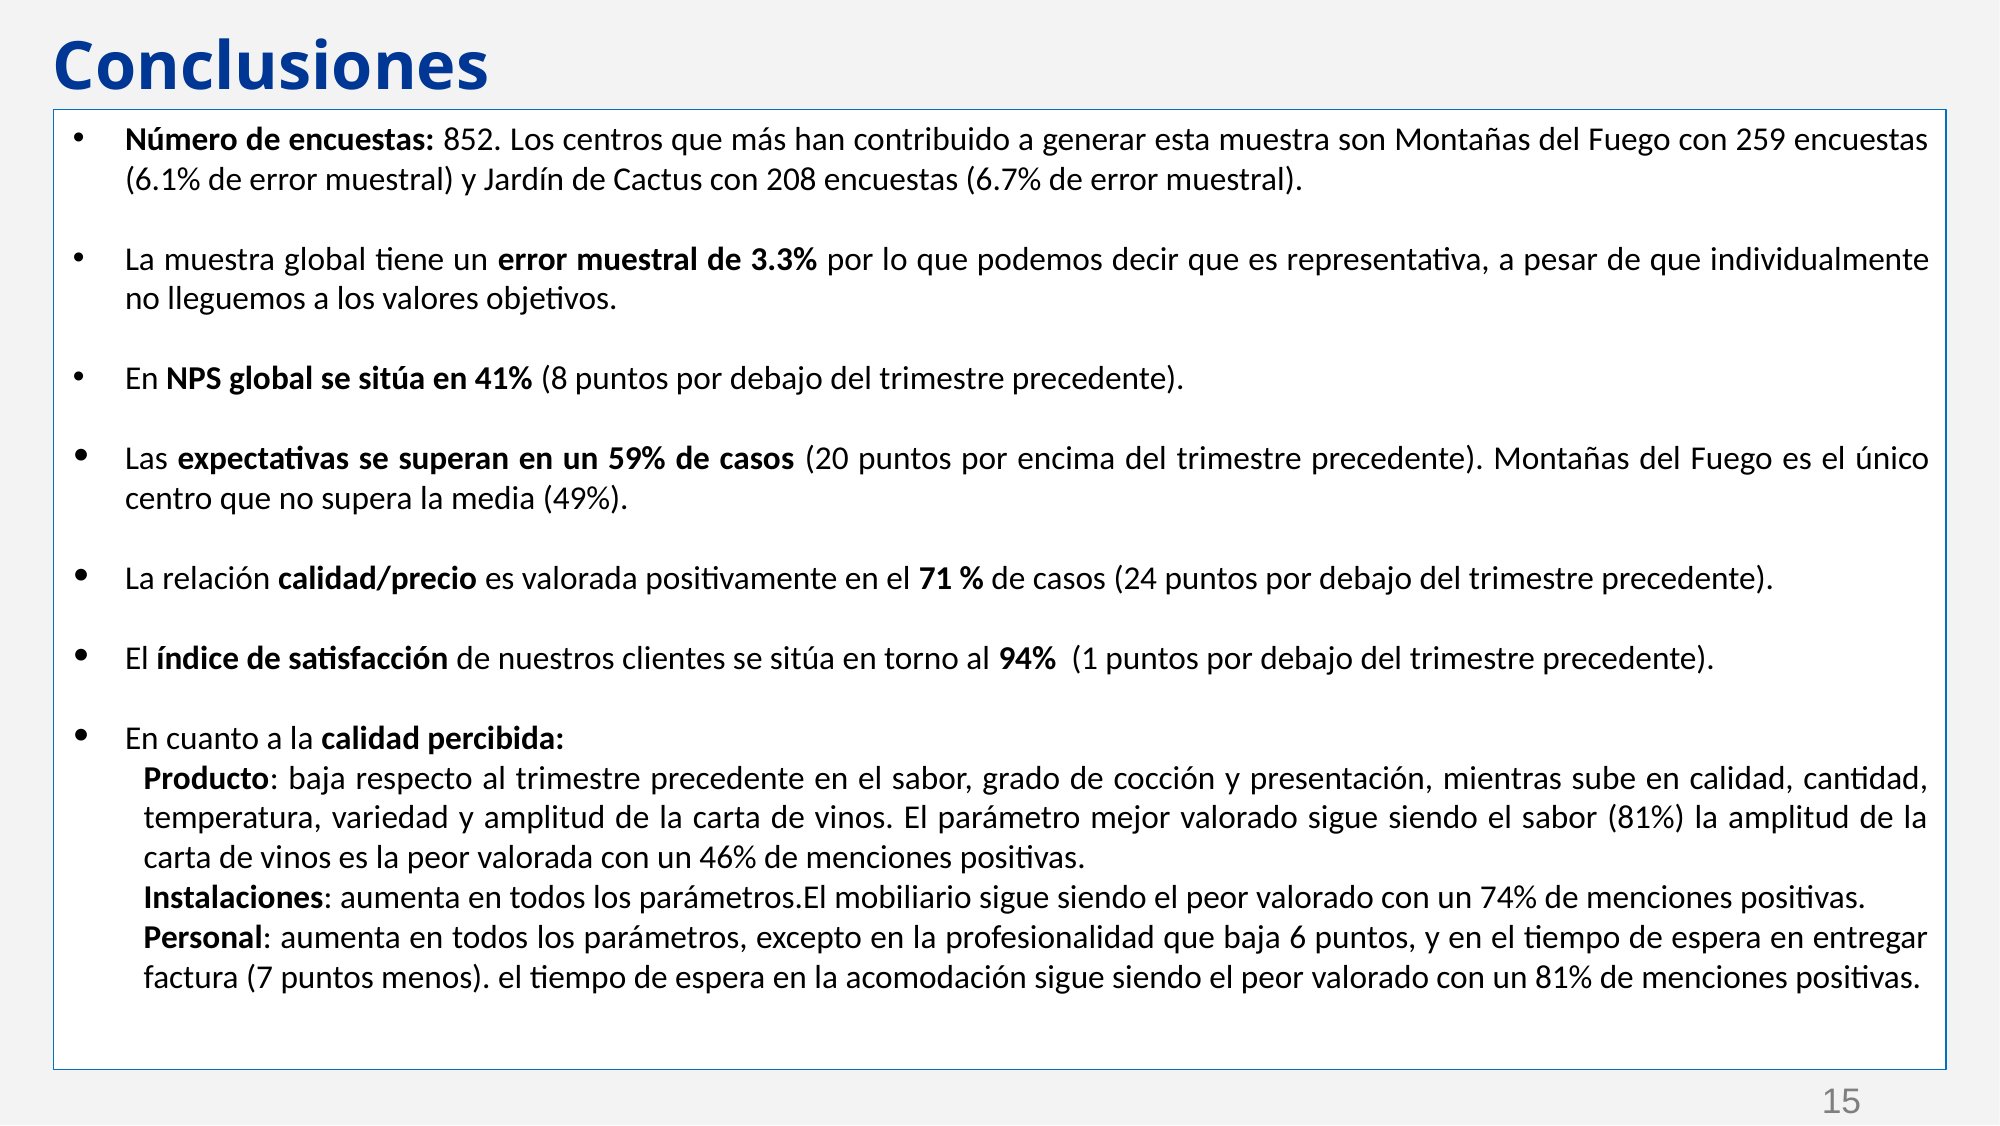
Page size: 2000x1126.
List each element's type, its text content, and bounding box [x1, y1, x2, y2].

text_box Número de encuestas: 852. Los centros que más han contribuido a generar esta muestra son Montañas del Fuego con 259 encuestas (6.1% de error muestral) y Jardín de Cactus con 208 encuestas (6.7% de error muestral). La muestra global tiene un error muestral de 3.3% por lo que podemos decir que es representativa, a pesar de que individualmente no lleguemos a los valores objetivos. En NPS global se sitúa en 41% (8 puntos por debajo del trimestre precedente). Las expectativas se superan en un 59% de casos (20 puntos por encima del trimestre precedente). Montañas del Fuego es el único centro que no supera la media (49%). La relación calidad/precio es valorada positivamente en el 71 % de casos (24 puntos por debajo del trimestre precedente). El índice de satisfacción de nuestros clientes se sitúa en torno al 94% (1 puntos por debajo del trimestre precedente). En cuanto a la calidad percibida: Producto: baja respecto al trimestre precedente en el sabor, grado de cocción y presentación, mientras sube en calidad, cantidad, temperatura, variedad y amplitud de la carta de vinos. El parámetro mejor valorado sigue siendo el sabor (81%) la amplitud de la carta de vinos es la peor valorada con un 46% de menciones positivas. Instalaciones: aumenta en todos los parámetros.El mobiliario sigue siendo el peor valorado con un 74% de menciones positivas. Personal: aumenta en todos los parámetros, excepto en la profesionalidad que baja 6 puntos, y en el tiempo de espera en entregar factura (7 puntos menos). el tiempo de espera en la acomodación sigue siendo el peor valorado con un 81% de menciones positivas. [53, 109, 1946, 1070]
slide_number 1 [1412, 1069, 1880, 1126]
text_box Conclusiones [52, 0, 1945, 126]
